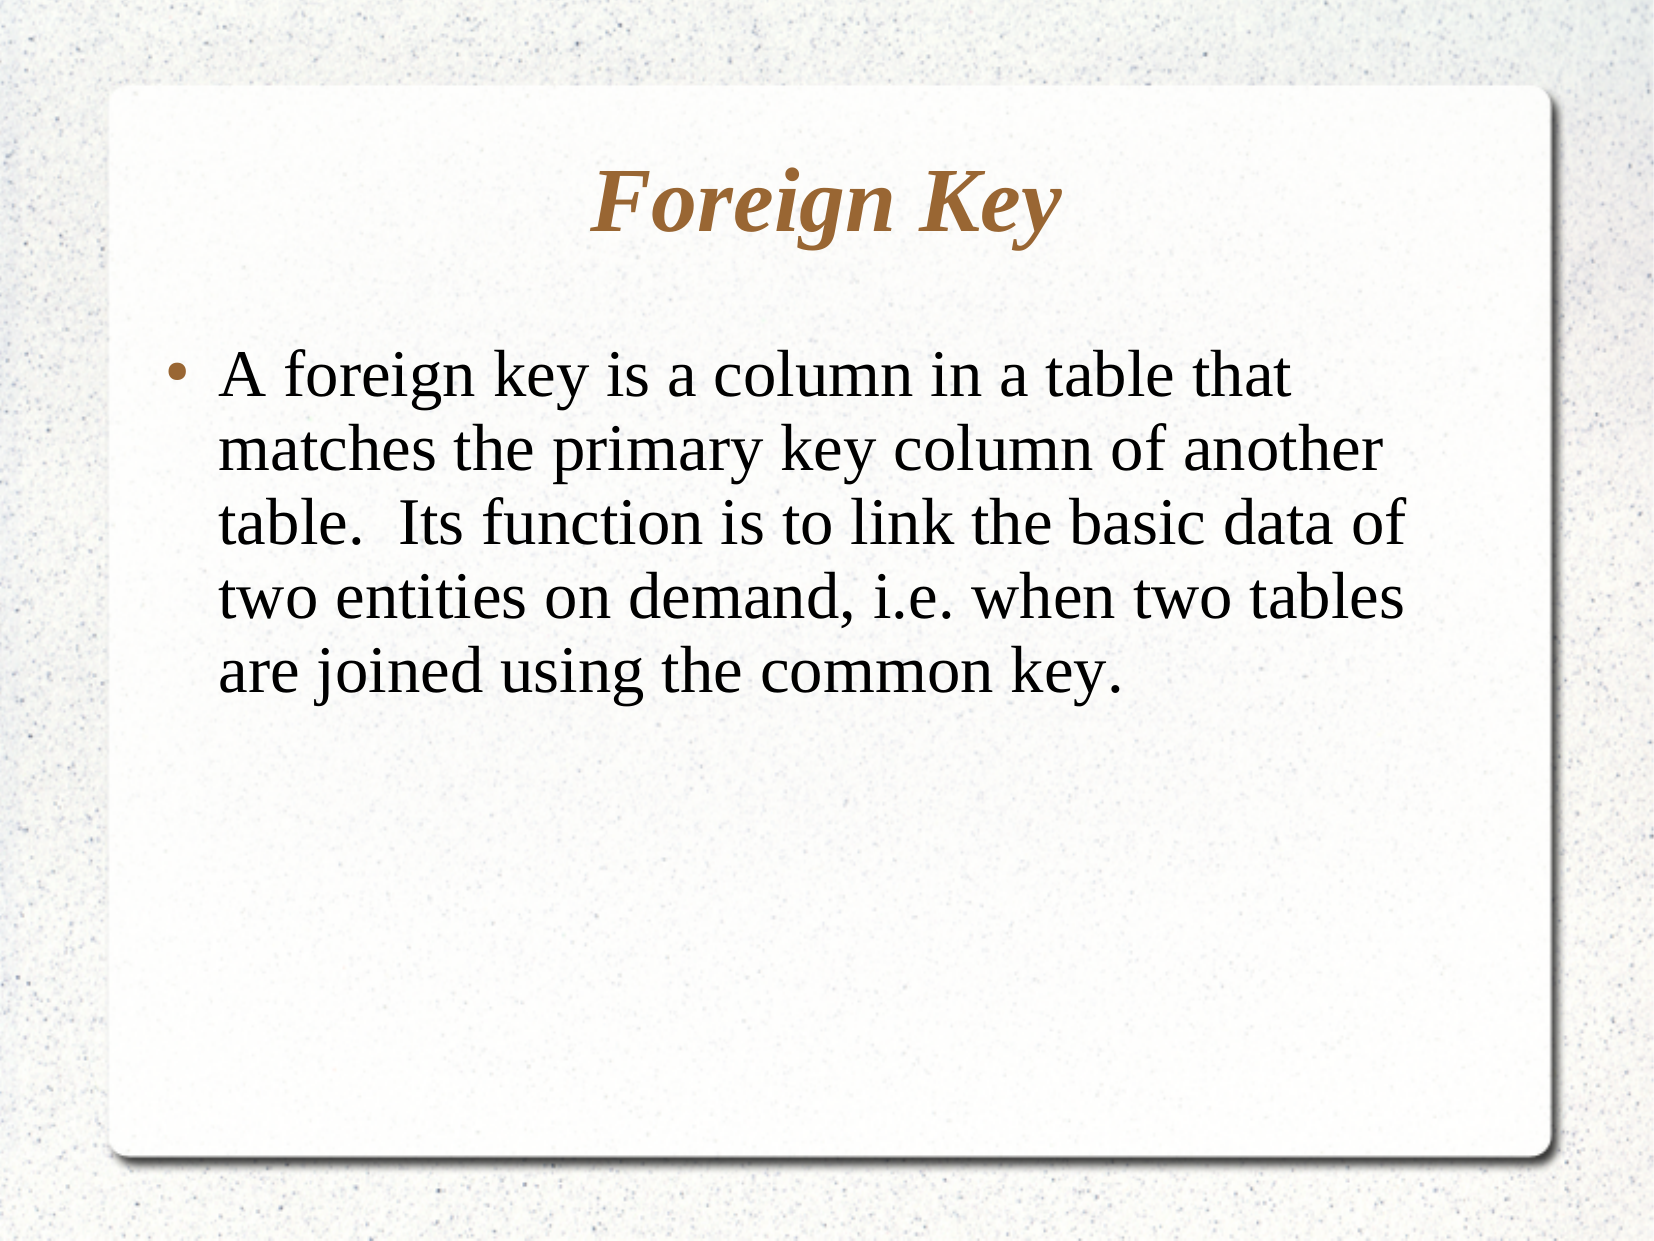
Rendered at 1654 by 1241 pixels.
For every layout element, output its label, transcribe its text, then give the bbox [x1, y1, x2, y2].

picture [0, 0, 1654, 1241]
title Foreign Key [118, 104, 1536, 297]
list A foreign key is a column in a table that matches the primary key column of another table. Its function is to link the basic data of two entities on demand, i.e. when two tables are joined using the common key. [147, 336, 1506, 1141]
